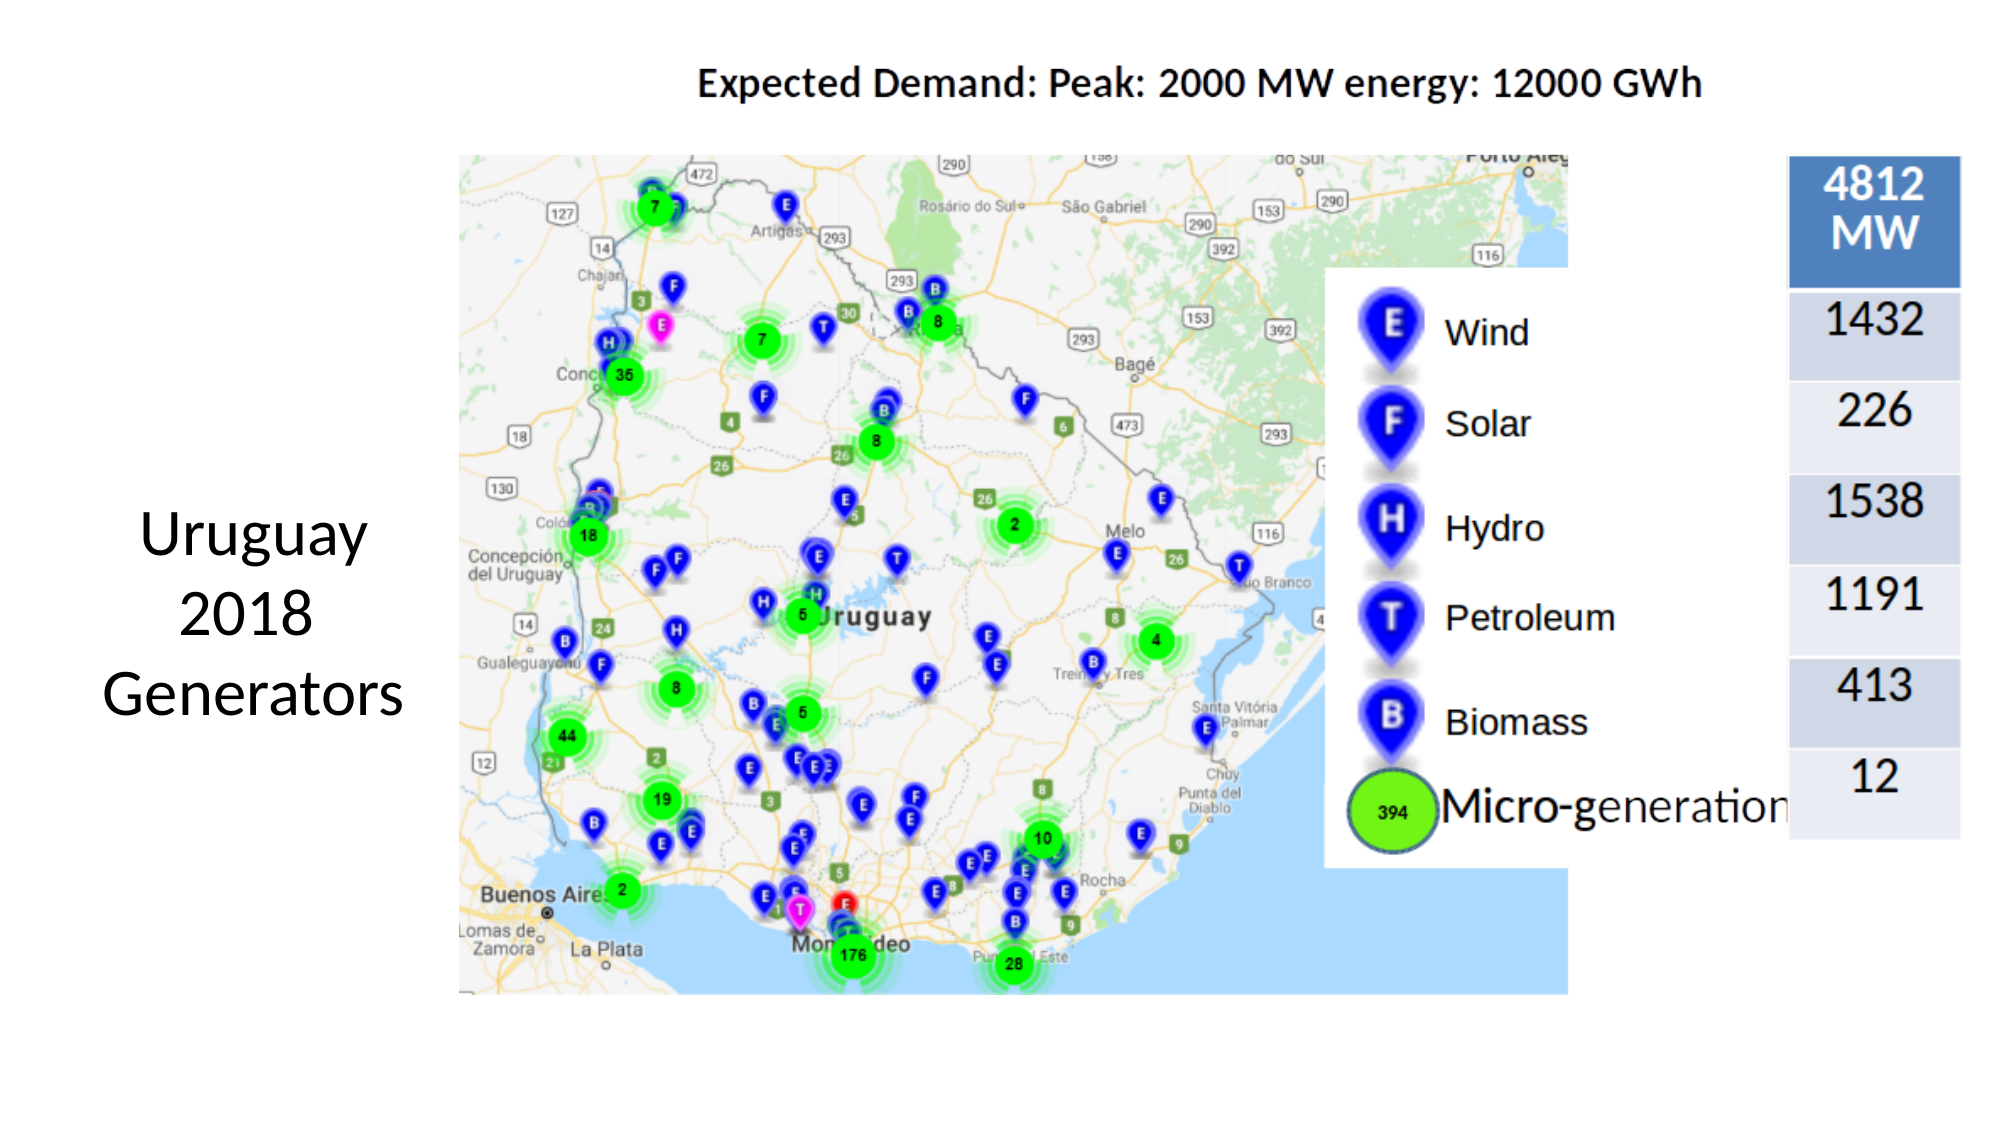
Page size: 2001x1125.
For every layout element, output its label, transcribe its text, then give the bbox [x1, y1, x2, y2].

title Uruguay 2018 Generators [35, 389, 473, 829]
picture [459, 47, 1962, 996]
